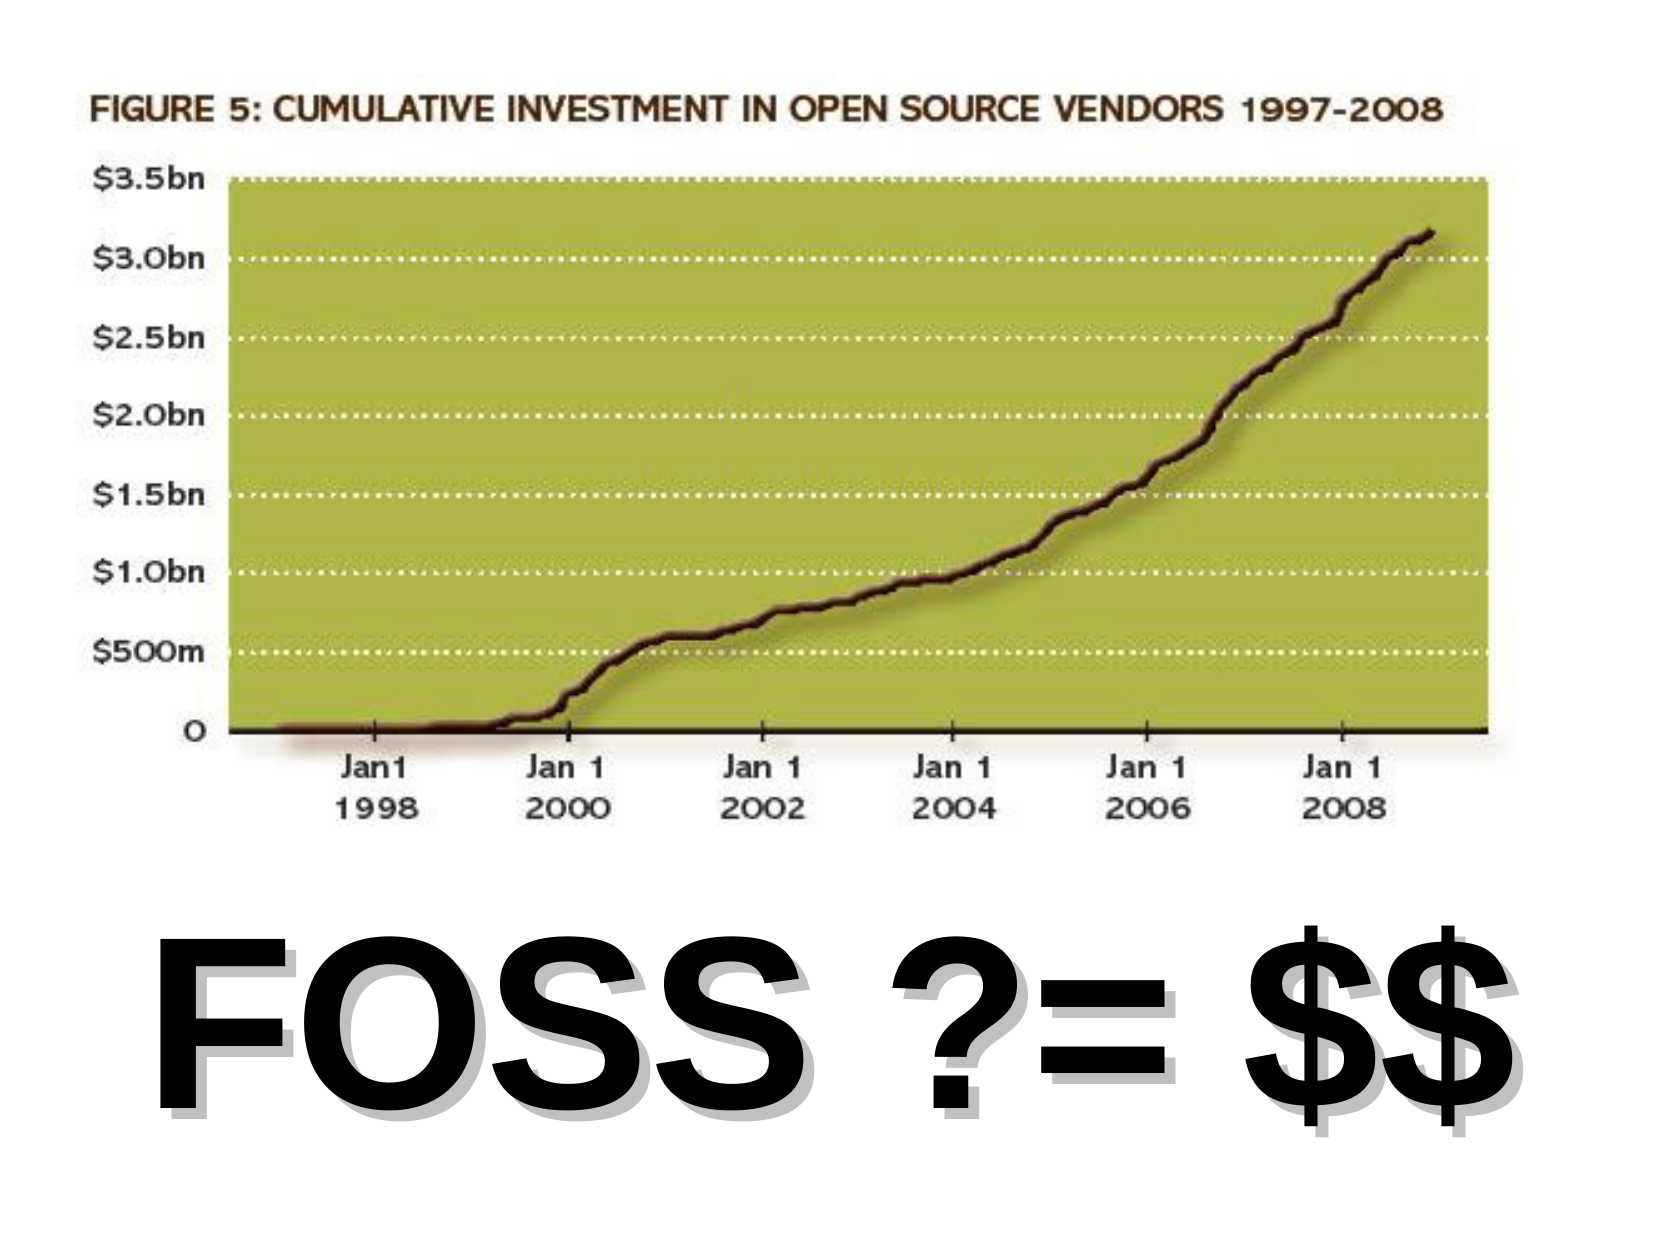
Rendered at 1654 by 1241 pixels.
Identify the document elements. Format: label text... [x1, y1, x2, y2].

subtitle FOSS ?= $$ [86, 471, 1576, 1241]
picture [37, 74, 1539, 863]
